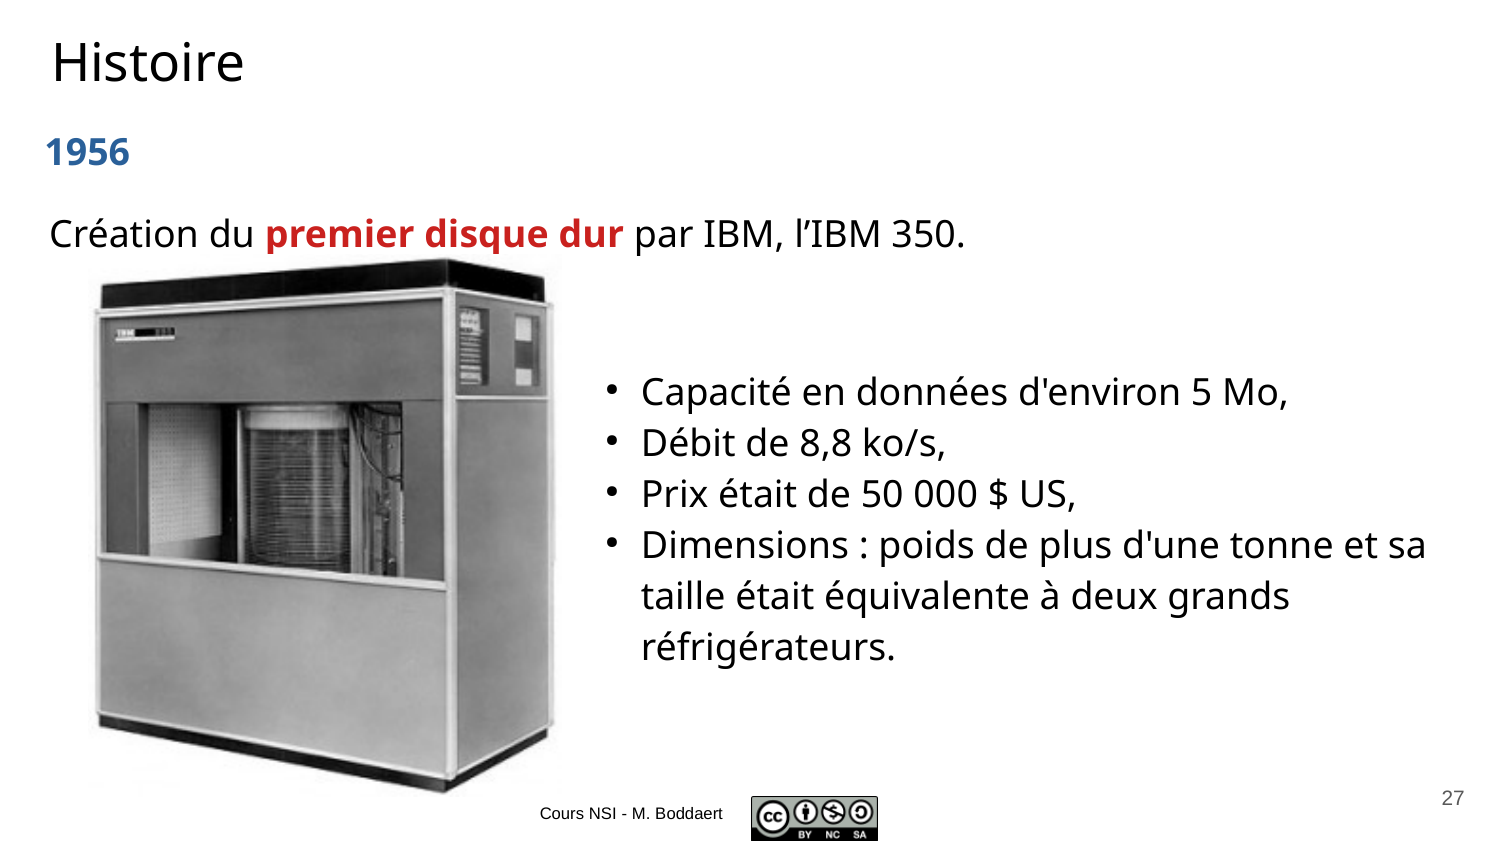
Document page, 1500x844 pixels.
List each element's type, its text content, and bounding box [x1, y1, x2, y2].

picture [88, 254, 562, 797]
text_box Création du premier disque dur par IBM, l’IBM 350. [34, 200, 1500, 266]
slide_number <numéro> [1389, 764, 1480, 830]
title Histoire [51, 13, 1449, 108]
text_box 1956 [29, 120, 1477, 178]
text_box Capacité en données d'environ 5 Mo, Débit de 8,8 ko/s, Prix était de 50 000 $ US, Dimensions : poids de plus d'une tonne et sa taille était équivalente à deux grands réfrigérateurs. [590, 357, 1500, 678]
picture [751, 796, 878, 841]
